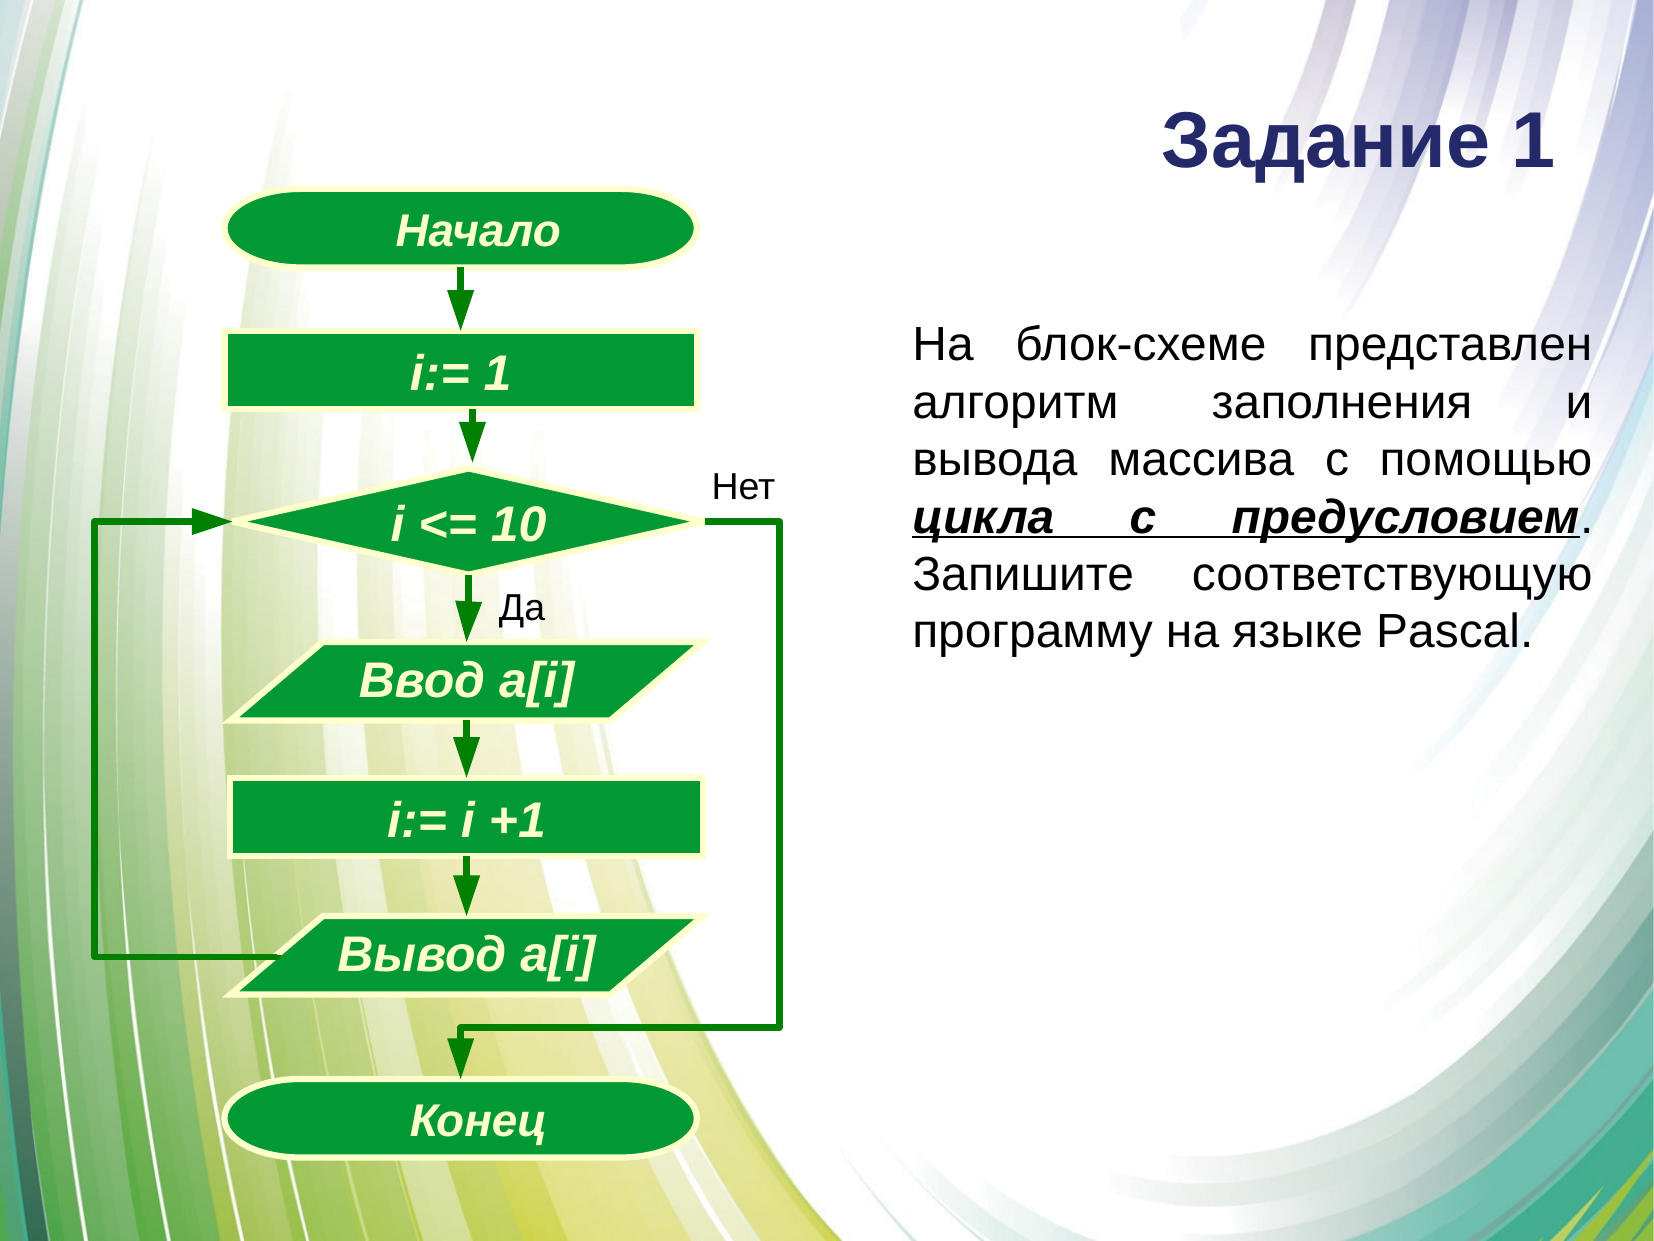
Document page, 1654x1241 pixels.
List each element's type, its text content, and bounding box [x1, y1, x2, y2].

text_box i:= 1 [224, 330, 697, 410]
text_box Конец [224, 1078, 697, 1158]
picture [0, 0, 1654, 1241]
text_box Нет [696, 458, 804, 543]
text_box i <= 10 [233, 468, 696, 575]
text_box Ввод a[i] [230, 641, 703, 721]
text_box Начало [406, 215, 422, 227]
text_box i:= i +1 [230, 777, 703, 857]
text_box Да [484, 578, 567, 629]
text_box Задание 1 [58, 58, 1571, 215]
text_box На блок-схеме представлен алгоритм заполнения и вывода массива с помощью цикла с предусловием. Запишите соответствующую программу на языке Pascal. [897, 305, 1609, 666]
text_box Вывод a[i] [230, 916, 703, 995]
text_box Начало [224, 215, 697, 268]
